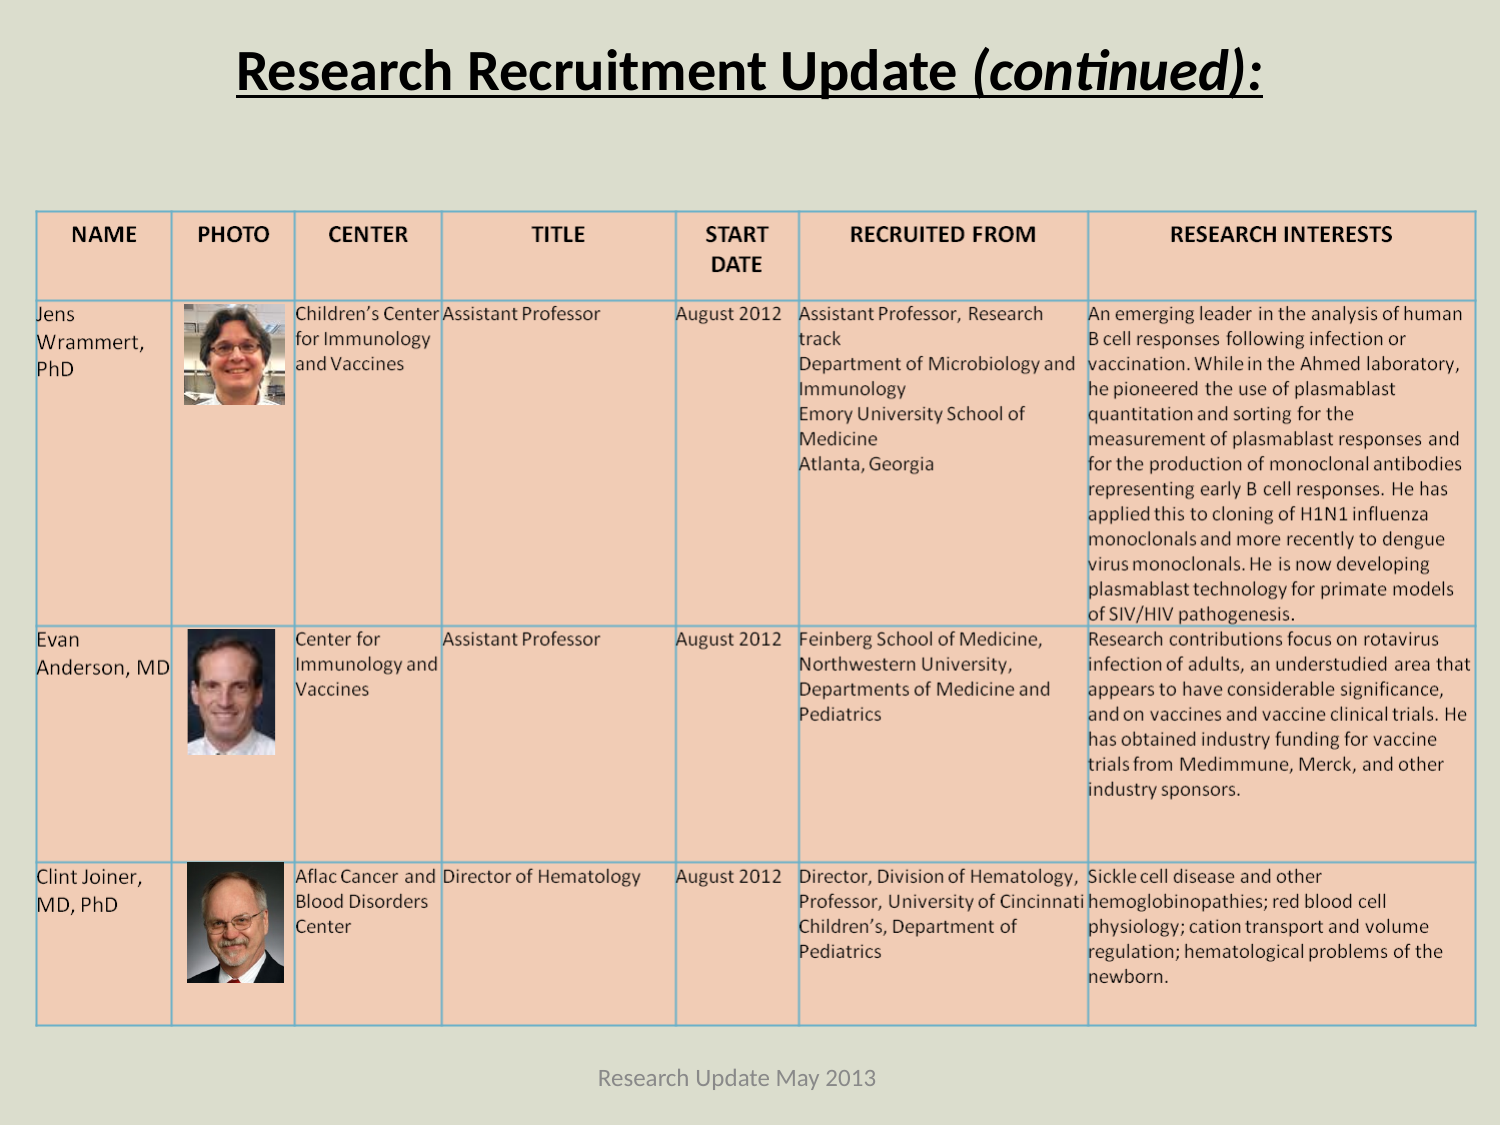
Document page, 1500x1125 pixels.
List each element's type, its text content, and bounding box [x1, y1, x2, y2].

text_box Research Update May 2013 [500, 1050, 976, 1103]
text_box Research Recruitment Update (continued): [50, 24, 1463, 113]
picture [22, 201, 1489, 1038]
